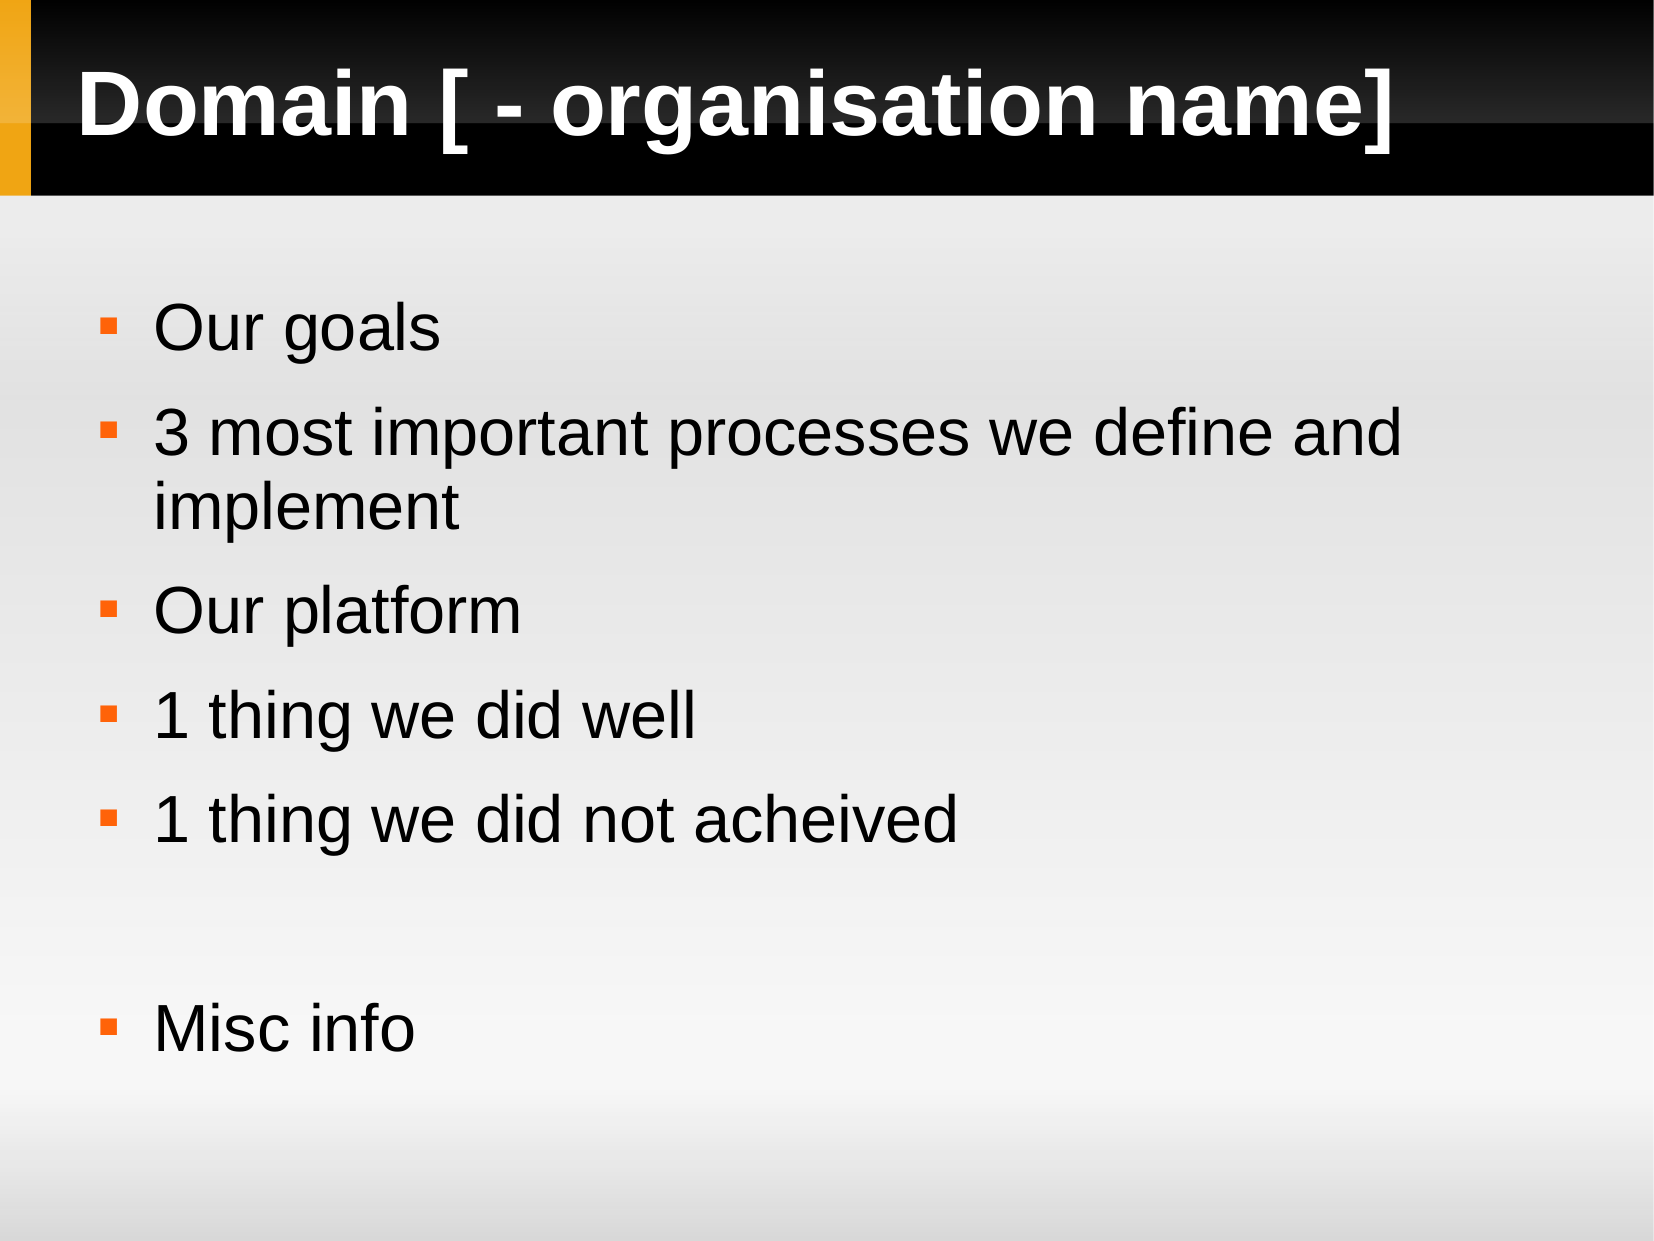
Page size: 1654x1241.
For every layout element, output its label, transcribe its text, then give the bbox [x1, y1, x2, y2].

picture [0, 0, 1654, 1241]
title Domain [ - organisation name] [76, 0, 1565, 208]
list Our goals 3 most important processes we define and implement Our platform 1 thing we did well 1 thing we did not acheived Misc info [82, 290, 1571, 1109]
